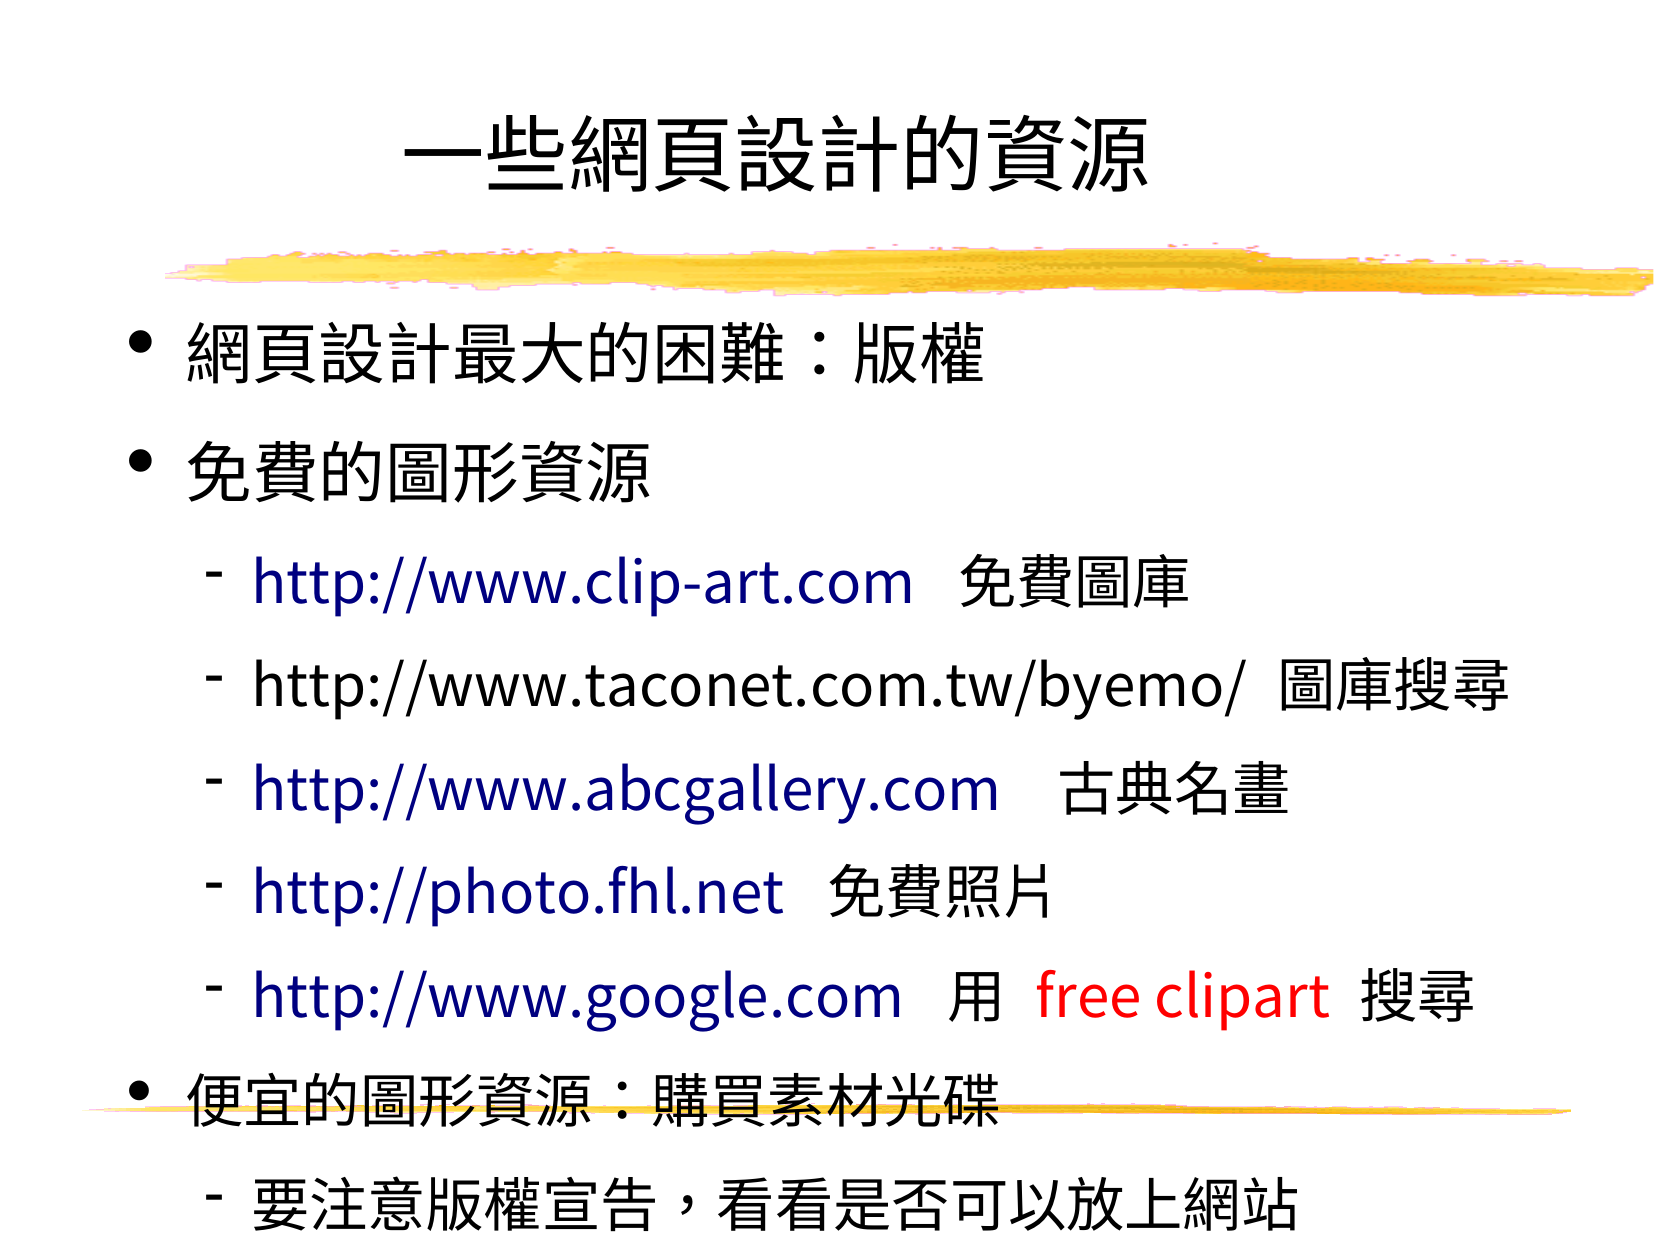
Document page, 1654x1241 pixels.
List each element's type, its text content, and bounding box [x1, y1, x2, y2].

title 一些網頁設計的資源 [73, 39, 1479, 249]
picture [1535, 1102, 1571, 1117]
picture [165, 237, 1654, 308]
picture [82, 1102, 129, 1117]
list 網頁設計最大的困難：版權 免費的圖形資源 http://www.clip-art.com 免費圖庫 http://www.taconet.com.tw/byemo/ 圖庫搜尋 http://www.abcgallery.com 古典名畫 http://photo.fhl.net 免費照片 http://www.google.com 用 free clipart 搜尋 便宜的圖形資源：購買素材光碟 要注意版權宣告，看看是否可以放上網站 [129, 293, 1535, 1173]
